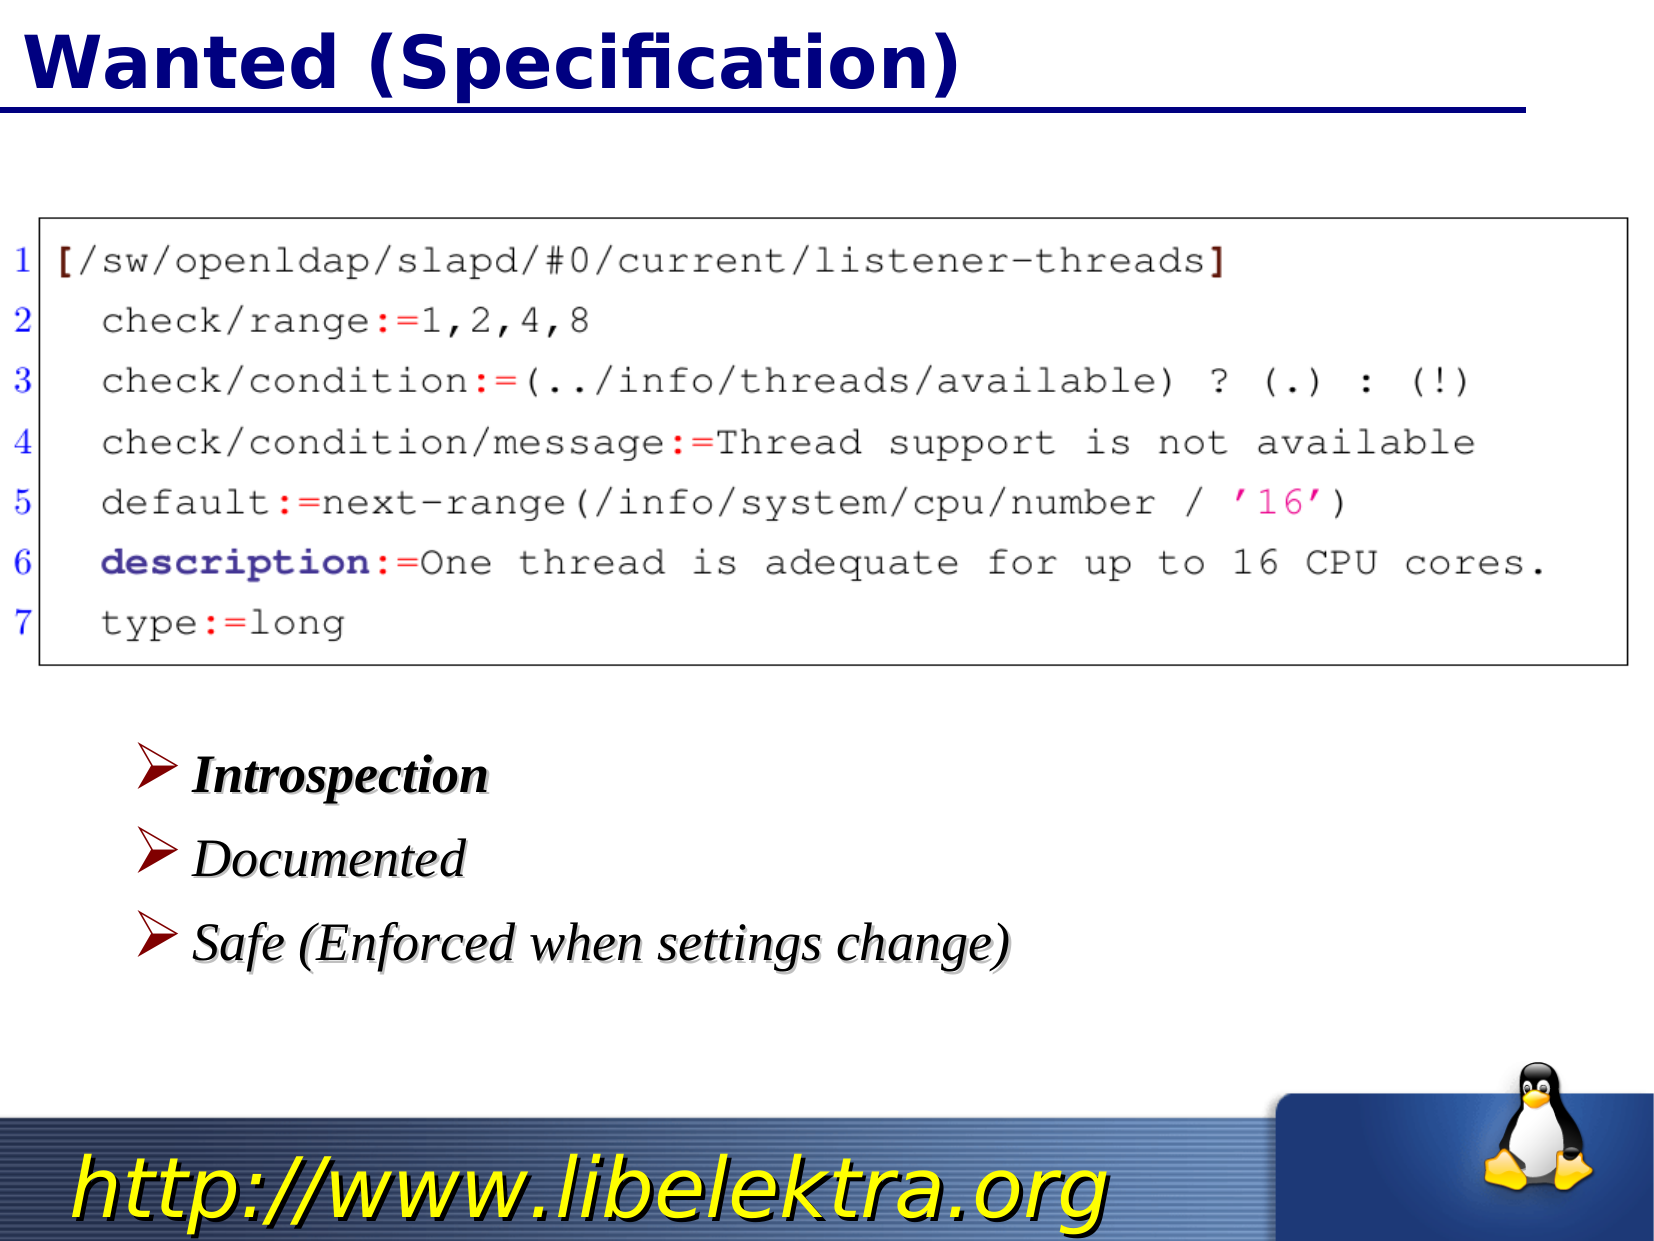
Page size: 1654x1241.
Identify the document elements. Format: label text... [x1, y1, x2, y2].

picture [0, 200, 1654, 691]
picture [0, 1061, 1654, 1241]
text_box Wanted (Specification) [22, 14, 1611, 111]
list Introspection Documented Safe (Enforced when settings change) [118, 732, 1434, 976]
